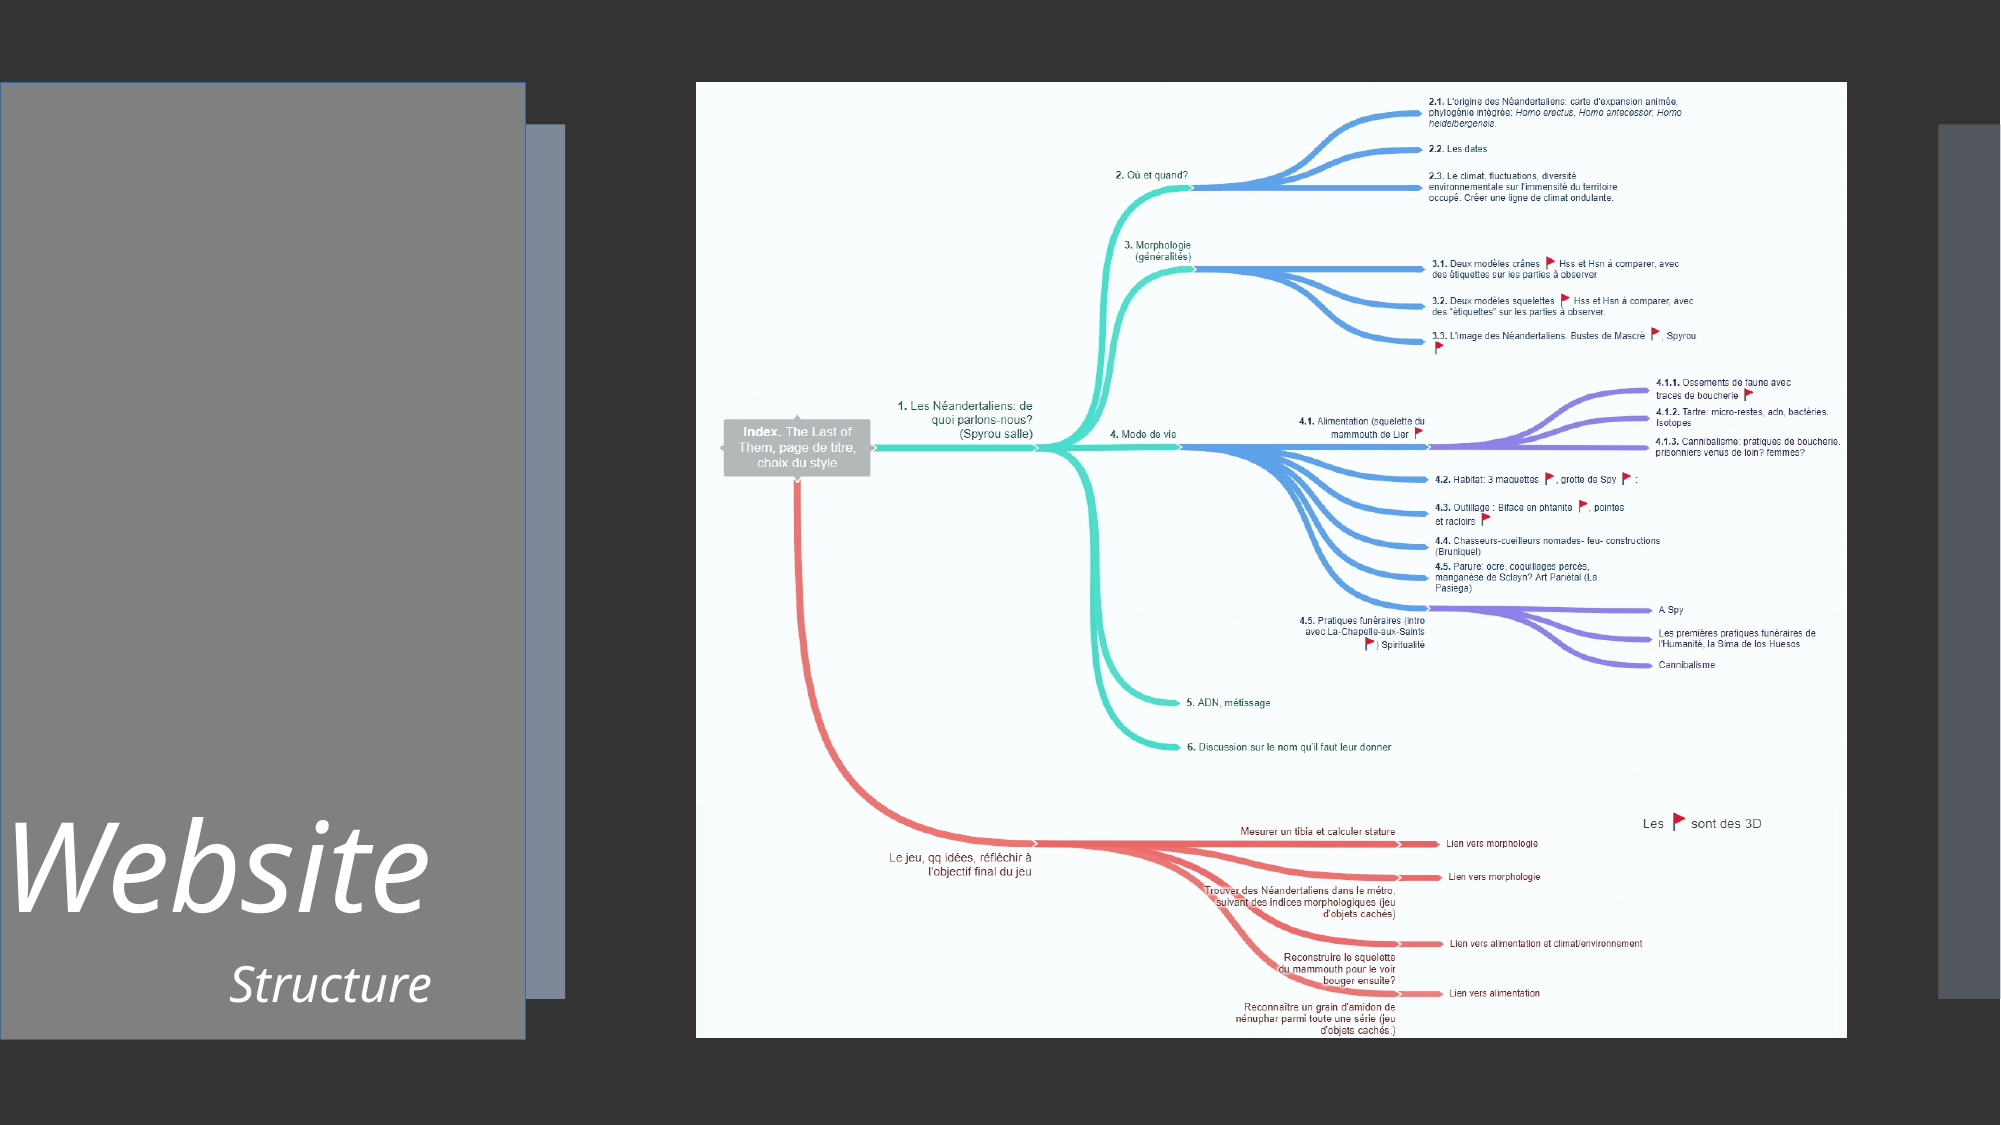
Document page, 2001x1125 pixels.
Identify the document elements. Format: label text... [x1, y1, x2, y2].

text_box Website Structure [0, 685, 485, 1111]
text_box [0, 82, 526, 1040]
picture [696, 82, 1847, 1039]
